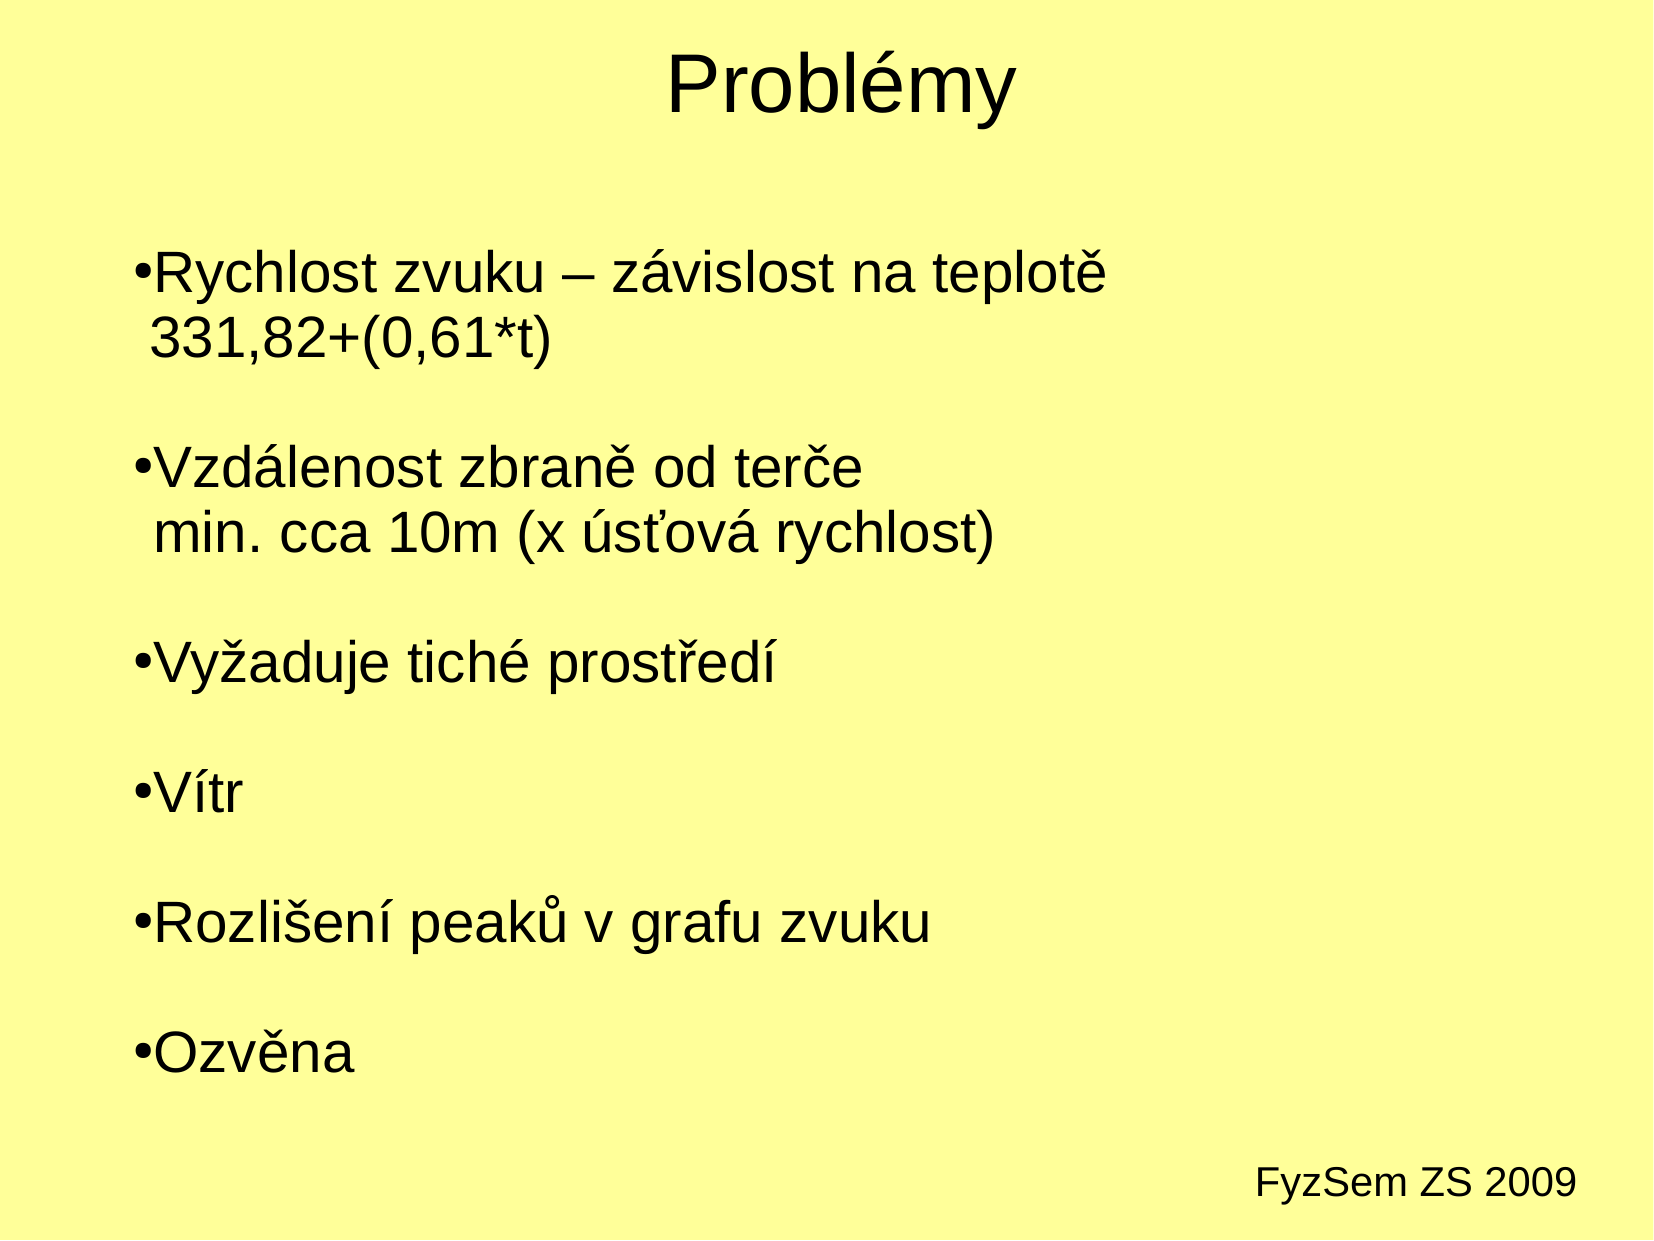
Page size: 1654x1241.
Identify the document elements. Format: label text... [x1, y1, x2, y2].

text_box Rychlost zvuku – závislost na teplotě 331,82+(0,61*t) Vzdálenost zbraně od terče min. cca 10m (x úsťová rychlost) Vyžaduje tiché prostředí Vítr Rozlišení peaků v grafu zvuku Ozvěna [118, 232, 1595, 1154]
text_box FyzSem ZS 2009 [1240, 1151, 1625, 1214]
text_box Problémy [354, 29, 1329, 138]
